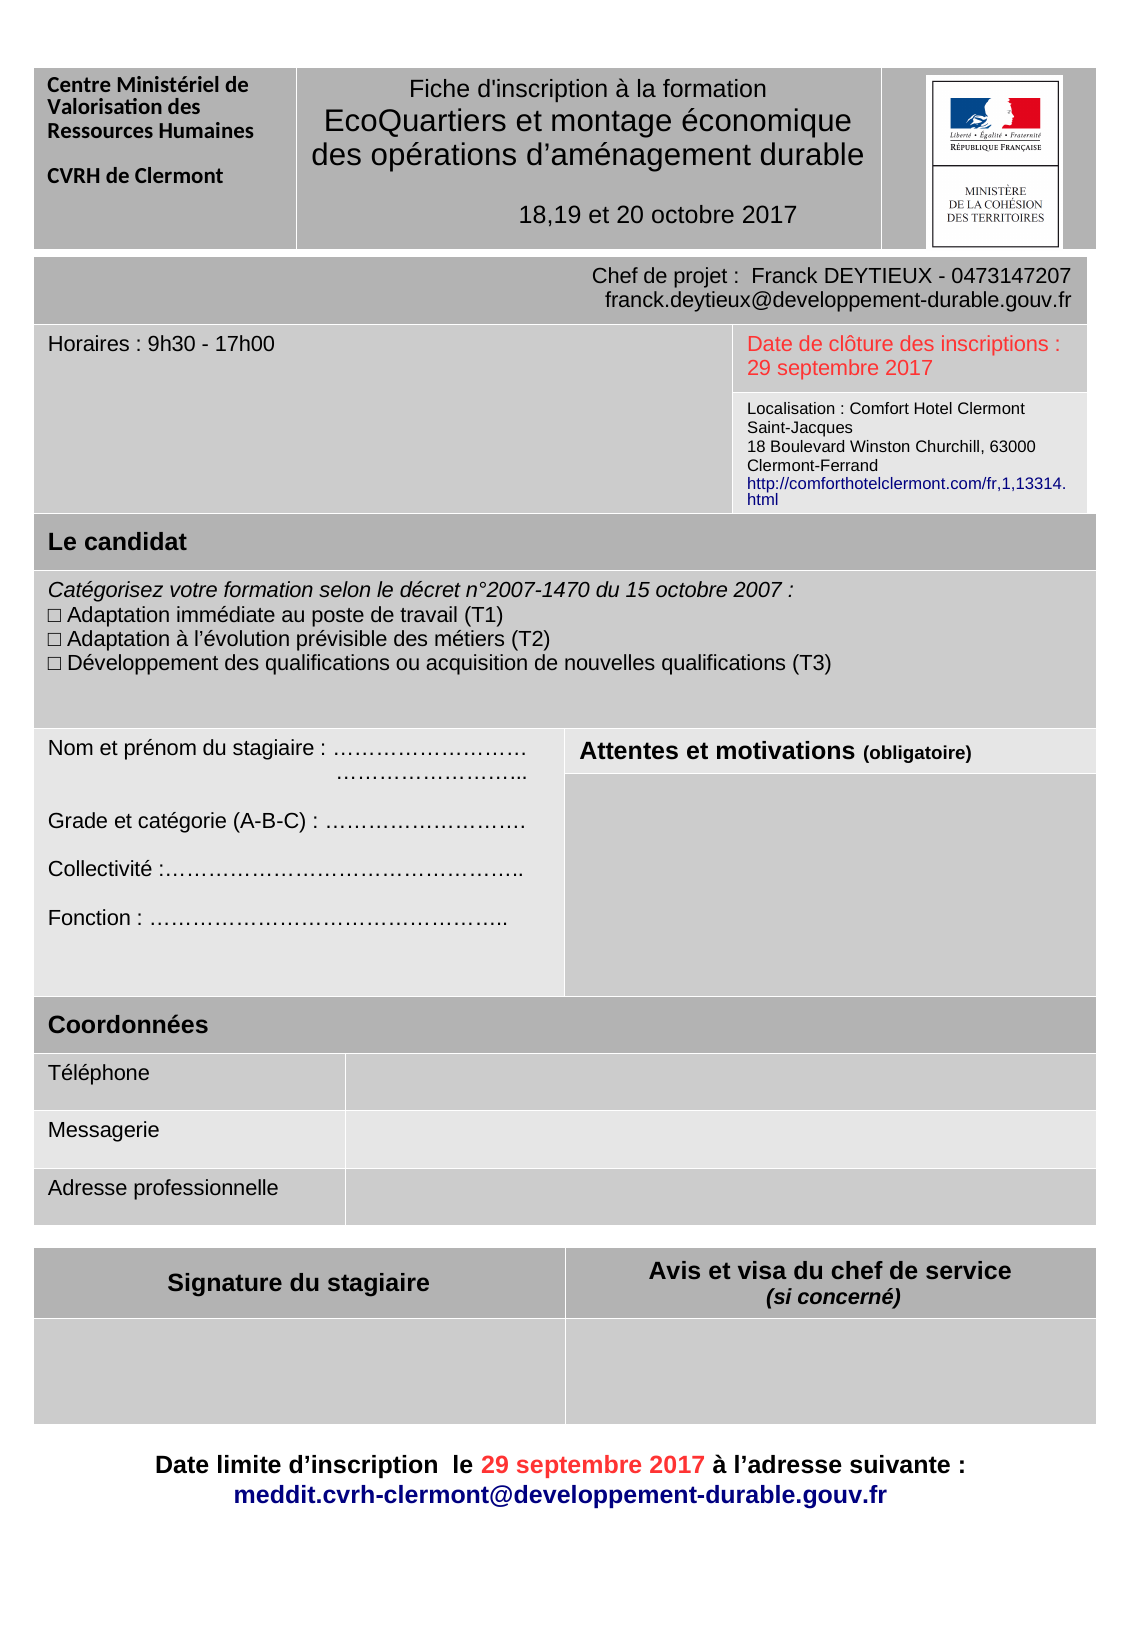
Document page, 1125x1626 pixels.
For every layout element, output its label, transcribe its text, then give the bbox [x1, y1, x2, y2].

table_cell Adresse professionnelle [34, 1169, 345, 1225]
table_header Chef de projet : Franck DEYTIEUX - 0473147207 franck.deytieux@developpement-durable.gouv.fr [34, 257, 1087, 324]
table_cell Date de clôture des inscriptions : 29 septembre 2017 [733, 325, 1087, 392]
table_cell [346, 1111, 1096, 1168]
table_header Coordonnées [34, 997, 1096, 1053]
table_cell [346, 1169, 1096, 1225]
table_cell Attentes et motivations (obligatoire) [565, 729, 1096, 773]
table_header Fiche d'inscription à la formation EcoQuartiers et montage économique des opérations d’aménagement durable 18,19 et 20 octobre 2017 [297, 68, 881, 249]
table_cell [565, 774, 1096, 996]
table_header Signature du stagiaire [34, 1248, 565, 1318]
table_header Centre Ministériel de Valorisation des Ressources Humaines CVRH de Clermont [34, 68, 296, 249]
table_cell [346, 1054, 1096, 1110]
picture [926, 75, 1063, 251]
table_header Avis et visa du chef de service (si concerné) [566, 1248, 1096, 1318]
table_cell Horaires : 9h30 - 17h00 [34, 325, 732, 513]
text_box Date limite d’inscription le 29 septembre 2017 à l’adresse suivante : meddit.cvrh-clermont@developpement-durable.gouv.fr [35, 1440, 1087, 1546]
table_cell Messagerie [34, 1111, 345, 1168]
table_cell [34, 1319, 565, 1424]
table_cell Nom et prénom du stagiaire : ……………………… ……………………... Grade et catégorie (A-B-C) : ………………………. Collectivité :………………………………………….. Fonction : ………………………………………….. [34, 729, 564, 996]
table_header Le candidat [34, 514, 1096, 570]
table_cell Téléphone [34, 1054, 345, 1110]
table_cell Catégorisez votre formation selon le décret n°2007-1470 du 15 octobre 2007 : □ Adaptation immédiate au poste de travail (T1) □ Adaptation à l’évolution prévisible des métiers (T2) □ Développement des qualifications ou acquisition de nouvelles qualifications (T3) [34, 571, 1096, 728]
table_header [882, 68, 1096, 249]
table_cell Localisation : Comfort Hotel Clermont Saint-Jacques 18 Boulevard Winston Churchill, 63000 Clermont-Ferrand http://comforthotelclermont.com/fr,1,13314.html [733, 393, 1087, 513]
table_cell [566, 1319, 1096, 1424]
